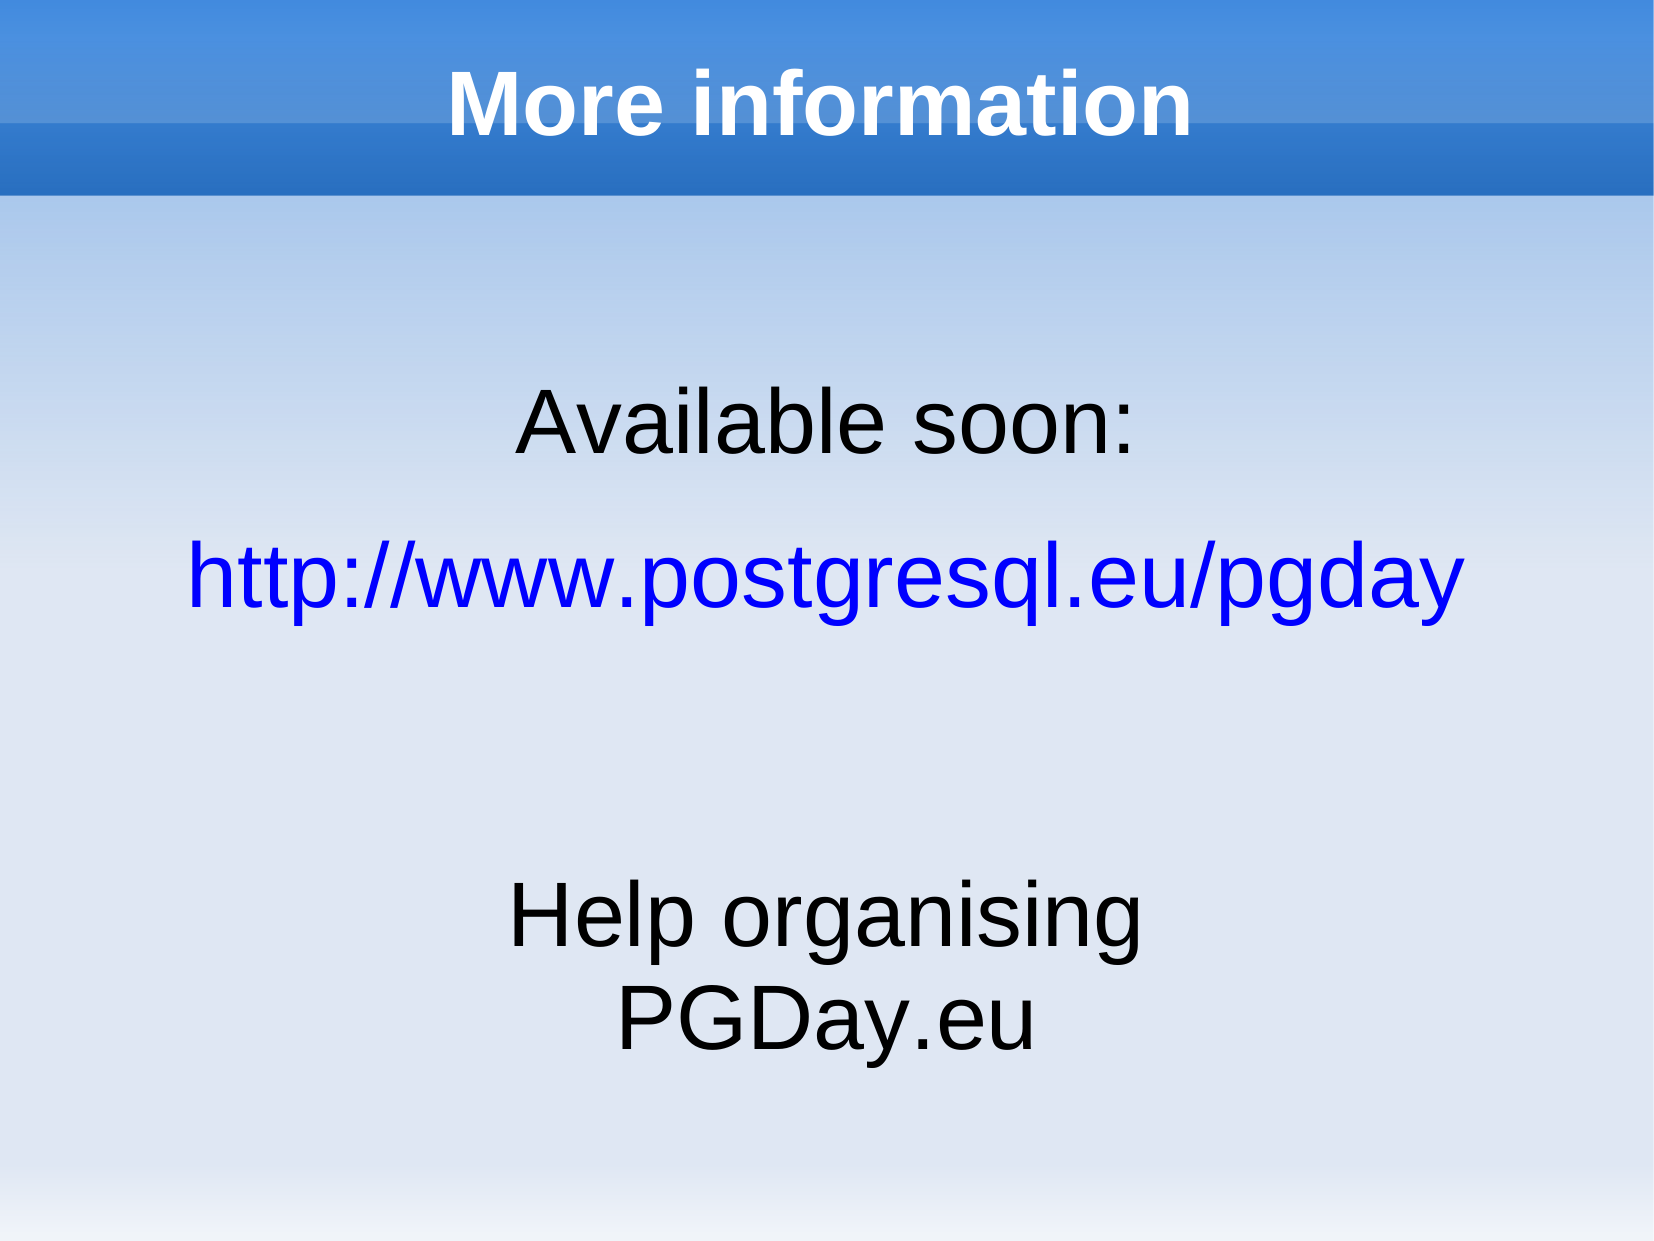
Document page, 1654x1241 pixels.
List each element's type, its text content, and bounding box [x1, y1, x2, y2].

text_box Available soon: http://www.postgresql.eu/pgday [171, 311, 1482, 583]
title More information [76, 7, 1565, 200]
picture [0, 0, 1654, 1241]
text_box Help organising PGDay.eu [493, 856, 1161, 1077]
